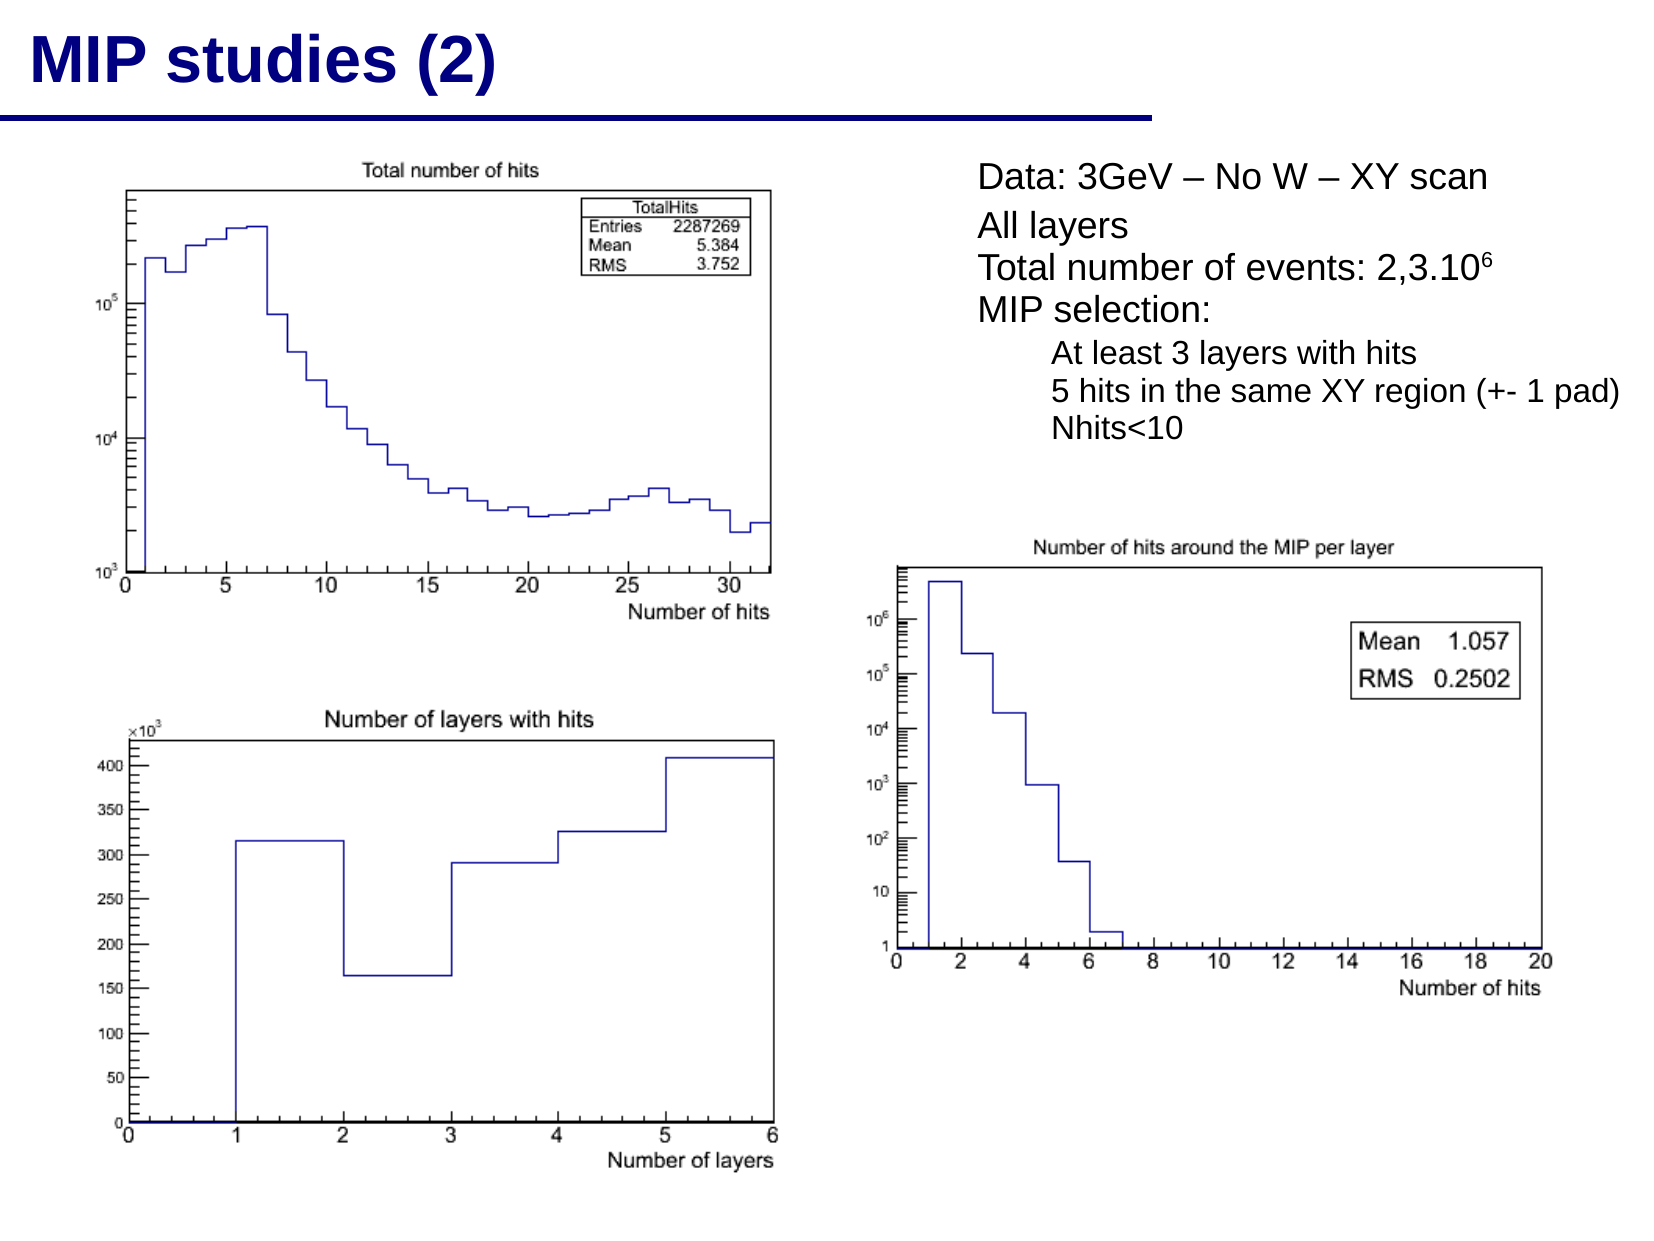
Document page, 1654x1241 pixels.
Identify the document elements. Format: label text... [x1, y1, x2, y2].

text_box All layers Total number of events: 2,3.106 MIP selection: At least 3 layers with hits 5 hits in the same XY region (+- 1 pad) Nhits<10 [962, 197, 1654, 457]
picture [43, 143, 1654, 1182]
title MIP studies (2) [29, 0, 1625, 119]
text_box Data: 3GeV – No W – XY scan [962, 147, 1642, 205]
